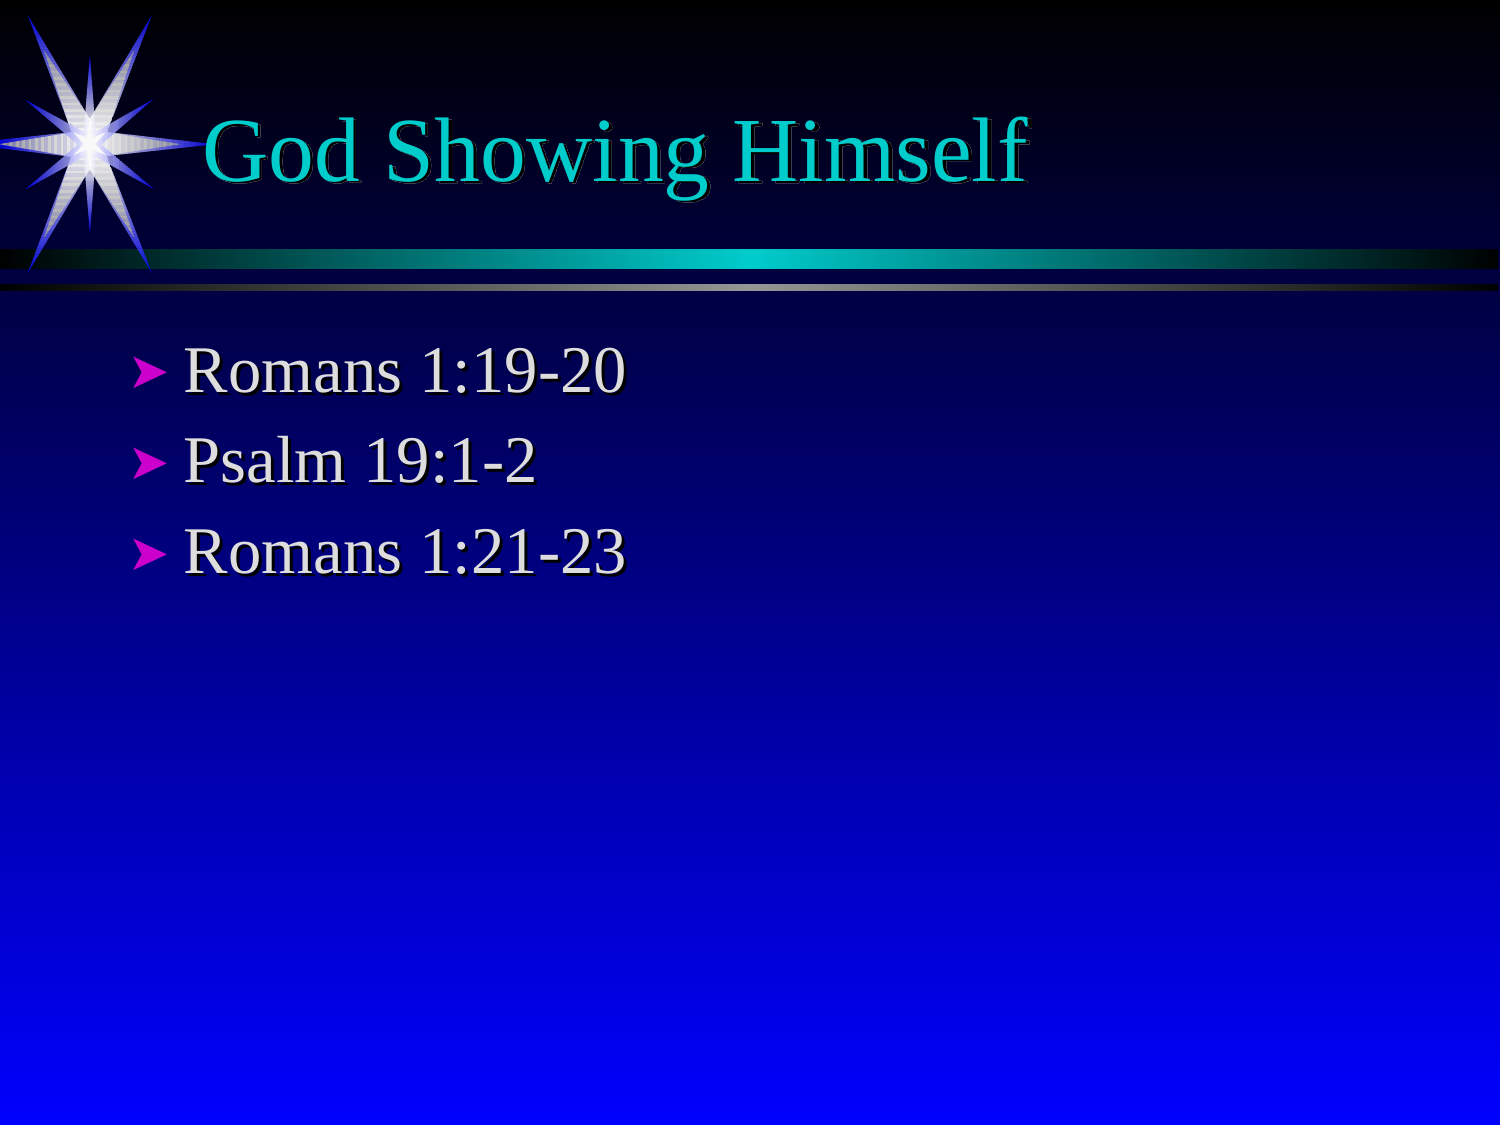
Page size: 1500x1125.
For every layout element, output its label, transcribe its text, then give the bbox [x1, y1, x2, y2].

text_box 20 [134, 107, 138, 117]
text_box 20 [131, 43, 142, 49]
title God Showing Himself [187, 56, 1463, 244]
text_box 20 [38, 239, 49, 245]
text_box 20 [181, 140, 187, 148]
text_box 20 [38, 43, 48, 49]
list Romans 1:19-20 Psalm 19:1-2 Romans 1:21-23 [112, 324, 1388, 1001]
text_box 20 [131, 239, 141, 245]
